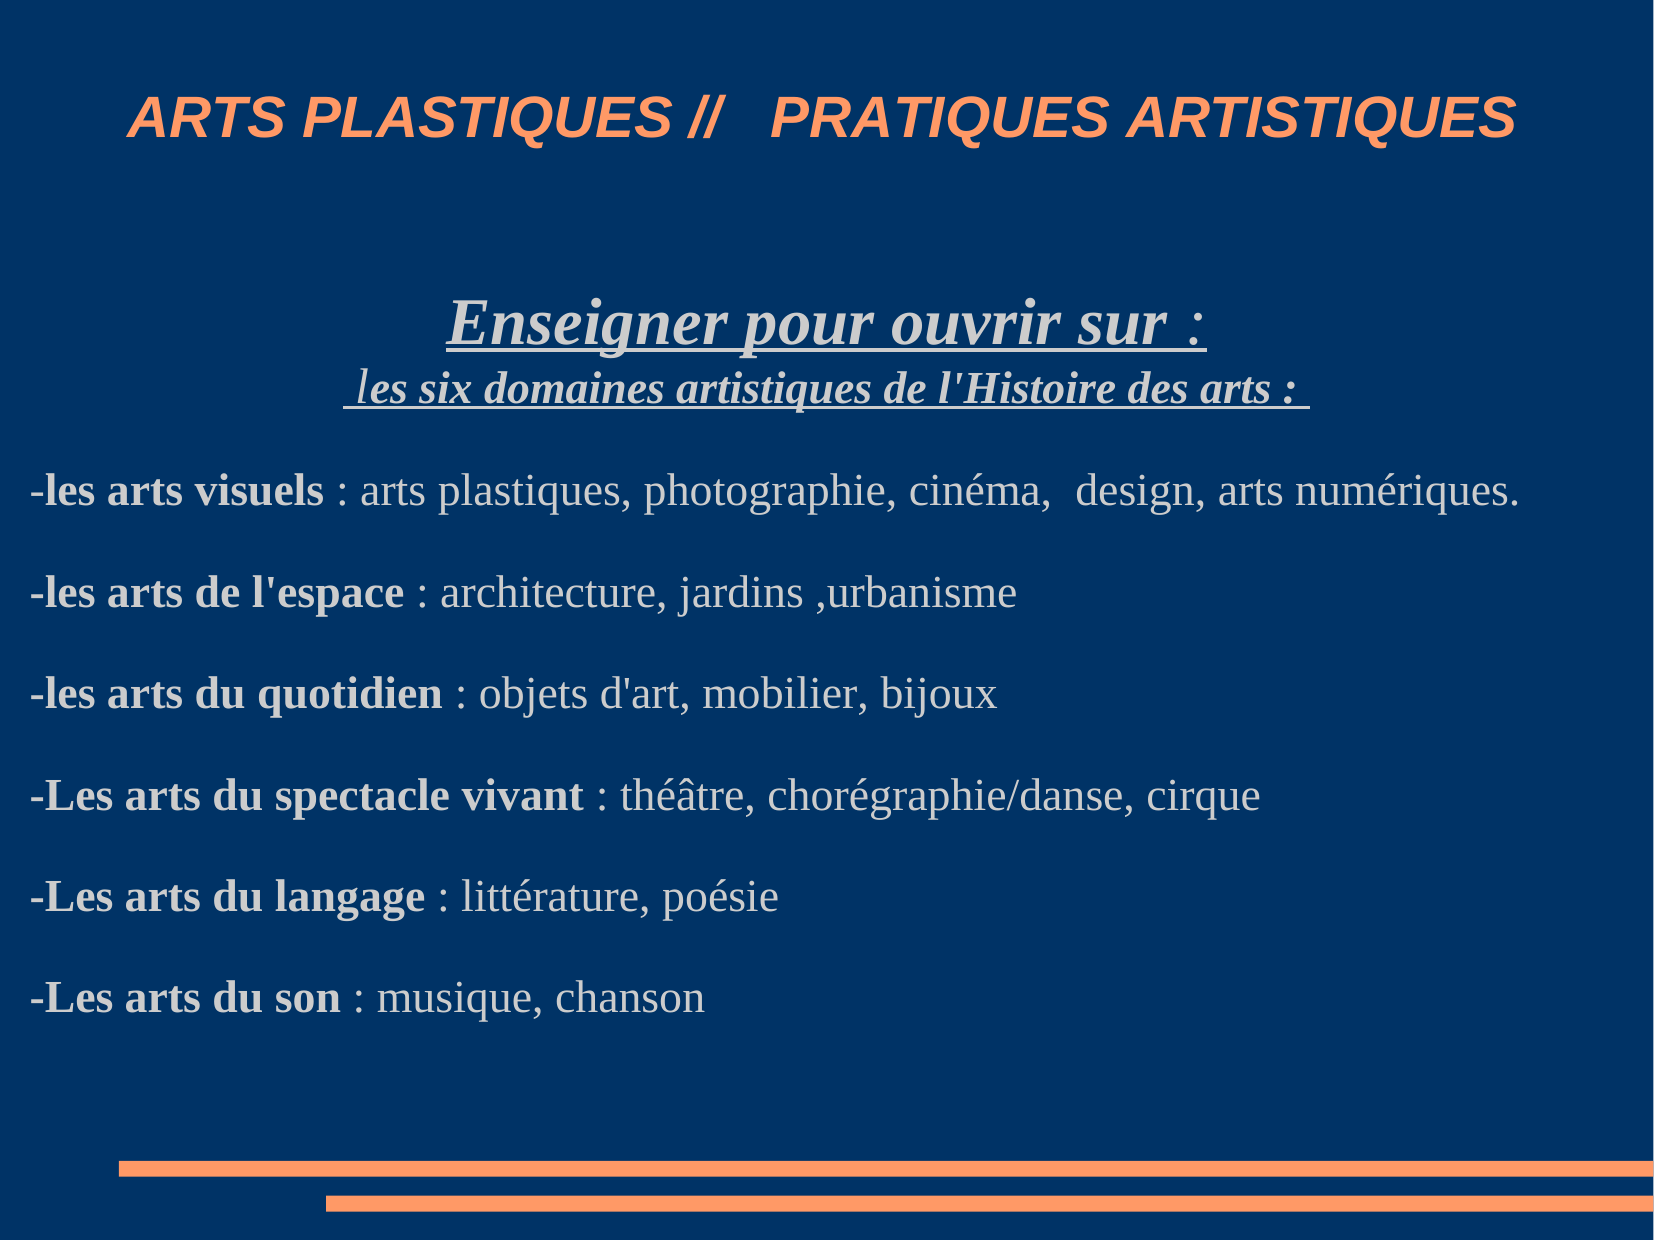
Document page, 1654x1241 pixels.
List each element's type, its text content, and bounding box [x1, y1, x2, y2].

title ARTS PLASTIQUES // PRATIQUES ARTISTIQUES [123, 83, 1536, 206]
subtitle Enseigner pour ouvrir sur : les six domaines artistiques de l'Histoire des arts : -les arts visuels : arts plastiques, photographie, cinéma, design, arts numériques. -les arts de l'espace : architecture, jardins ,urbanisme -les arts du quotidien : objets d'art, mobilier, bijoux -Les arts du spectacle vivant : théâtre, chorégraphie/danse, cirque -Les arts du langage : littérature, poésie -Les arts du son : musique, chanson [29, 206, 1625, 1152]
